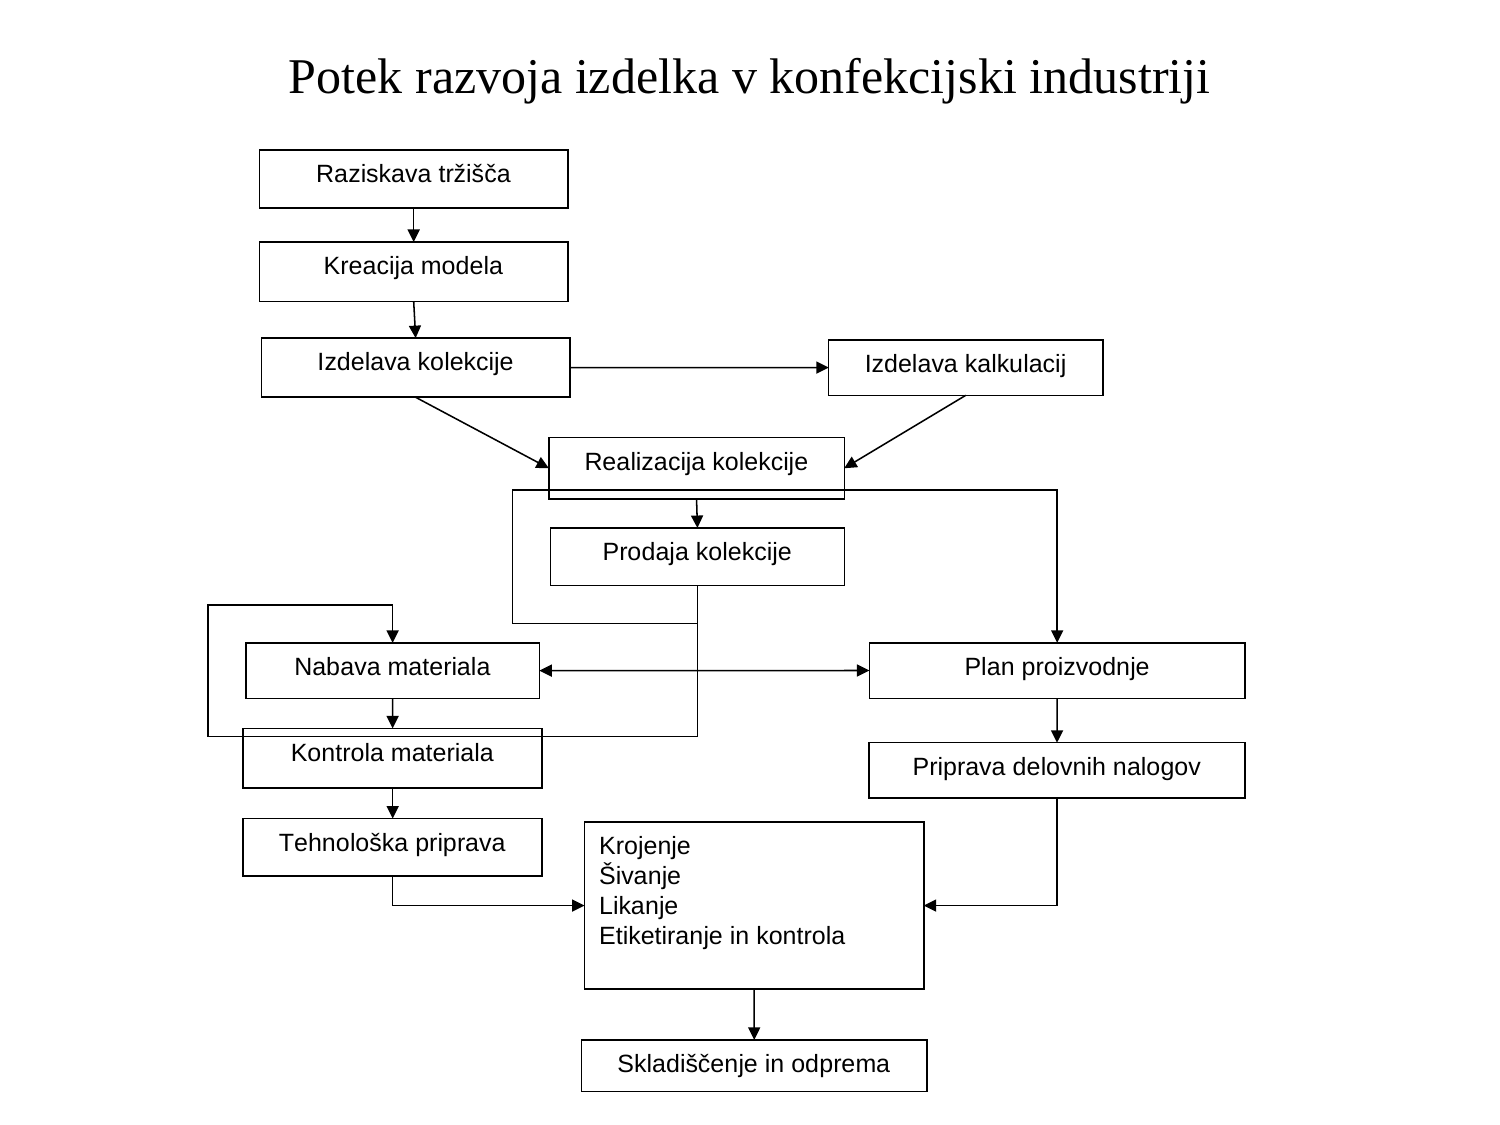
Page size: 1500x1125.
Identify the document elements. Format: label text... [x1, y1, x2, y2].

text_box Izdelava kalkulacij [828, 339, 1103, 396]
title Potek razvoja izdelka v konfekcijski industriji [75, 35, 1426, 111]
text_box Kontrola materiala [243, 728, 543, 735]
text_box Krojenje Šivanje Likanje Etiketiranje in kontrola [584, 822, 924, 989]
text_box Prodaja kolekcije [550, 527, 845, 586]
text_box Kreacija modela [259, 241, 569, 302]
text_box Raziskava tržišča [259, 150, 569, 208]
text_box Izdelava kolekcije [261, 337, 571, 398]
text_box Realizacija kolekcije [548, 492, 845, 499]
text_box Nabava materiala [245, 642, 540, 699]
text_box Priprava delovnih nalogov [869, 742, 1246, 799]
text_box Tehnološka priprava [243, 818, 543, 876]
text_box Realizacija kolekcije [548, 437, 845, 490]
text_box Skladiščenje in odprema [581, 1039, 927, 1092]
text_box Kontrola materiala [243, 736, 543, 788]
text_box Plan proizvodnje [869, 642, 1246, 699]
